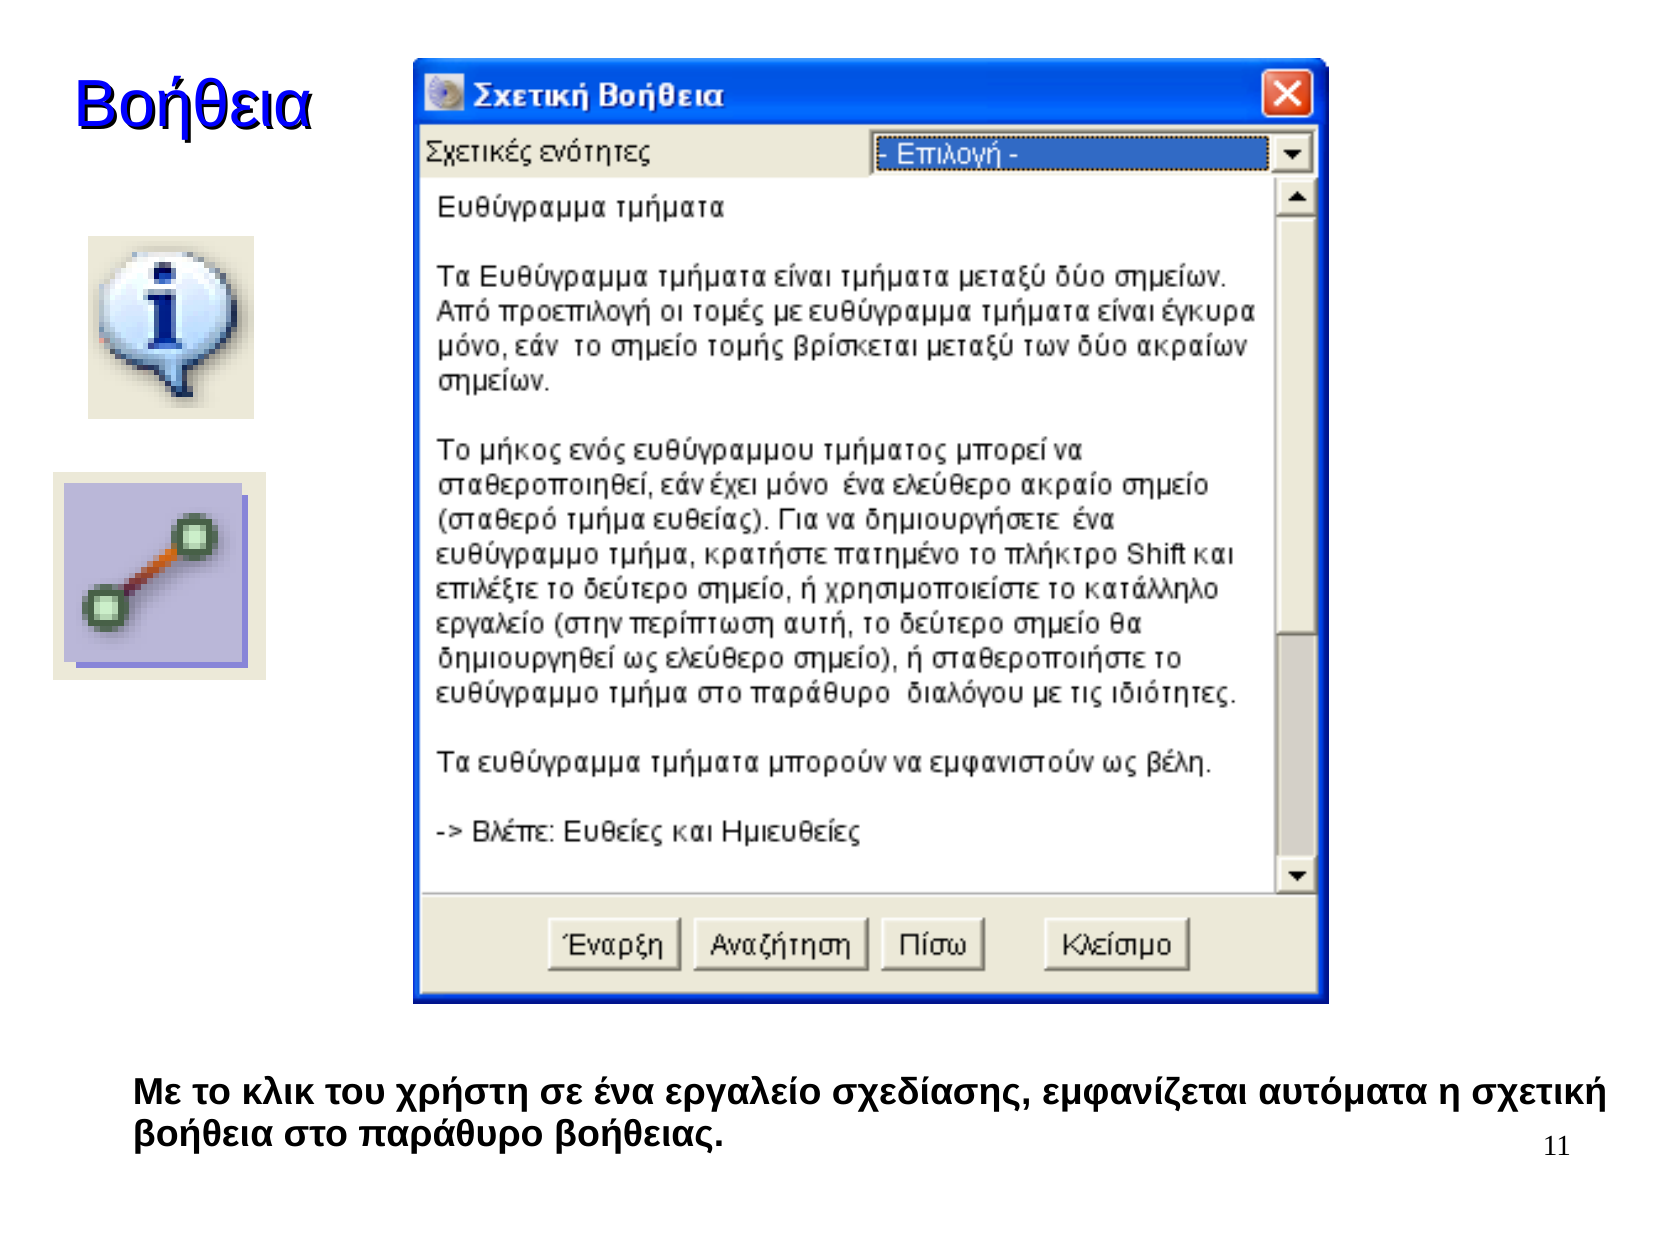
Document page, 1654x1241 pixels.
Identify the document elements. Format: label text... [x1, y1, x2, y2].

picture [88, 236, 254, 419]
picture [413, 58, 1329, 1004]
text_box Με το κλικ του χρήστη σε ένα εργαλείο σχεδίασης, εμφανίζεται αυτόματα η σχετική βοήθεια στο παράθυρο βοήθειας. [118, 1062, 1634, 1165]
picture [53, 472, 266, 680]
text_box Βοήθεια [59, 59, 328, 149]
